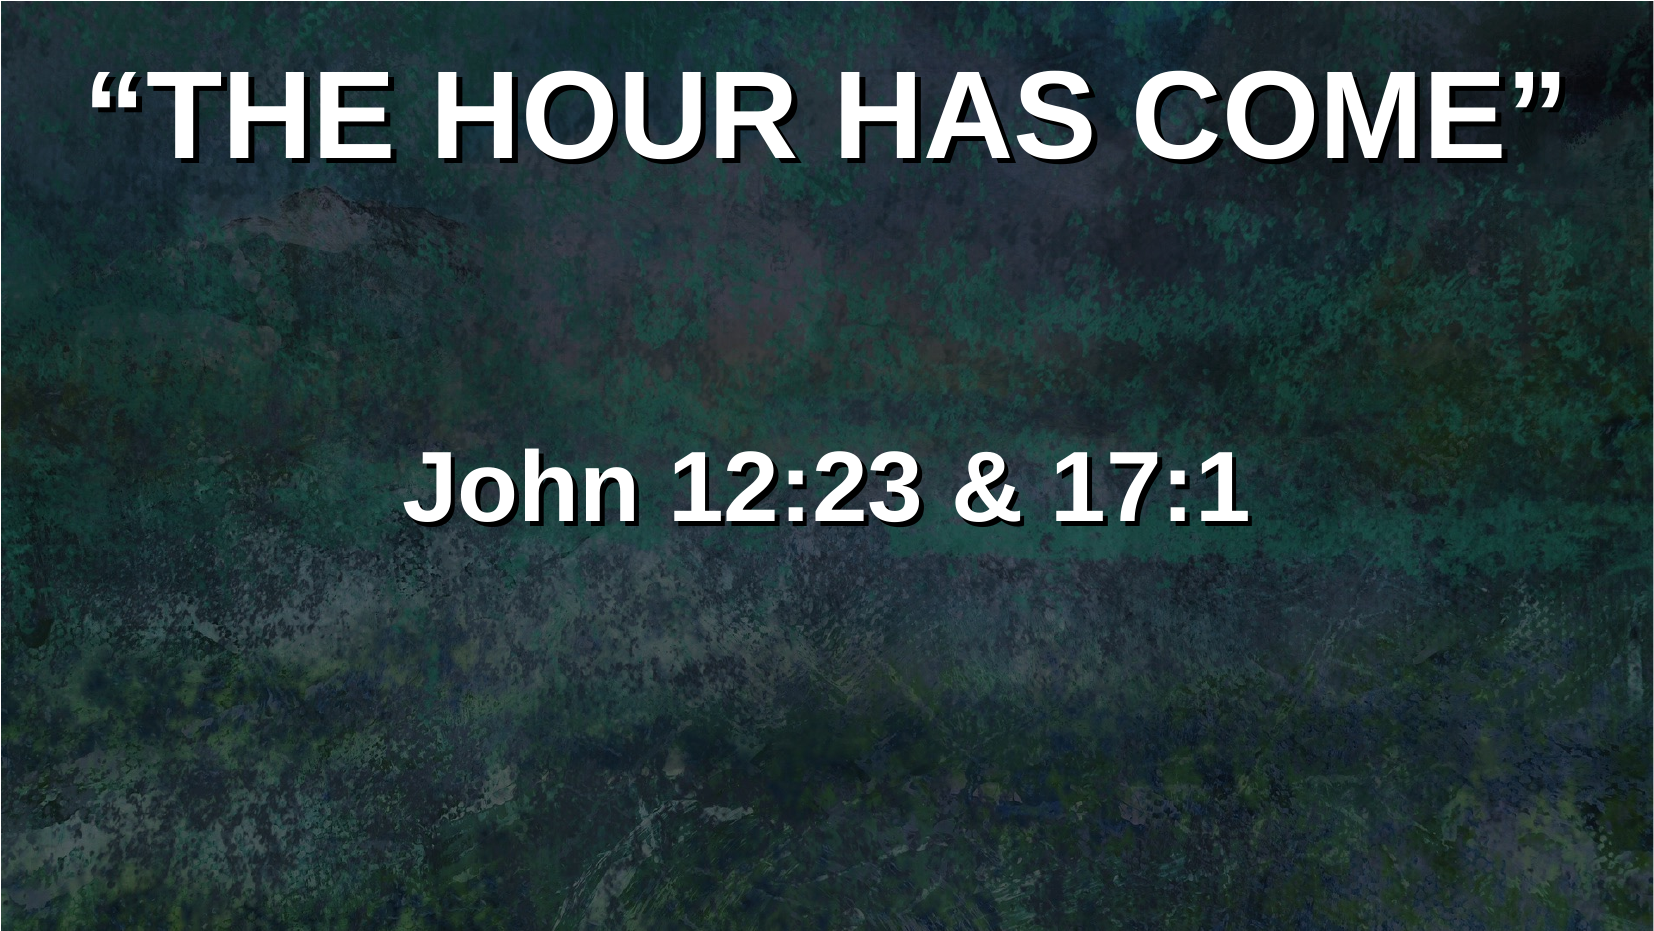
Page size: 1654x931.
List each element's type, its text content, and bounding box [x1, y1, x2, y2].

subtitle John 12:23 & 17:1 [82, 217, 1571, 758]
picture [1, 1, 1654, 931]
title “THE HOUR HAS COME” [82, 37, 1571, 193]
